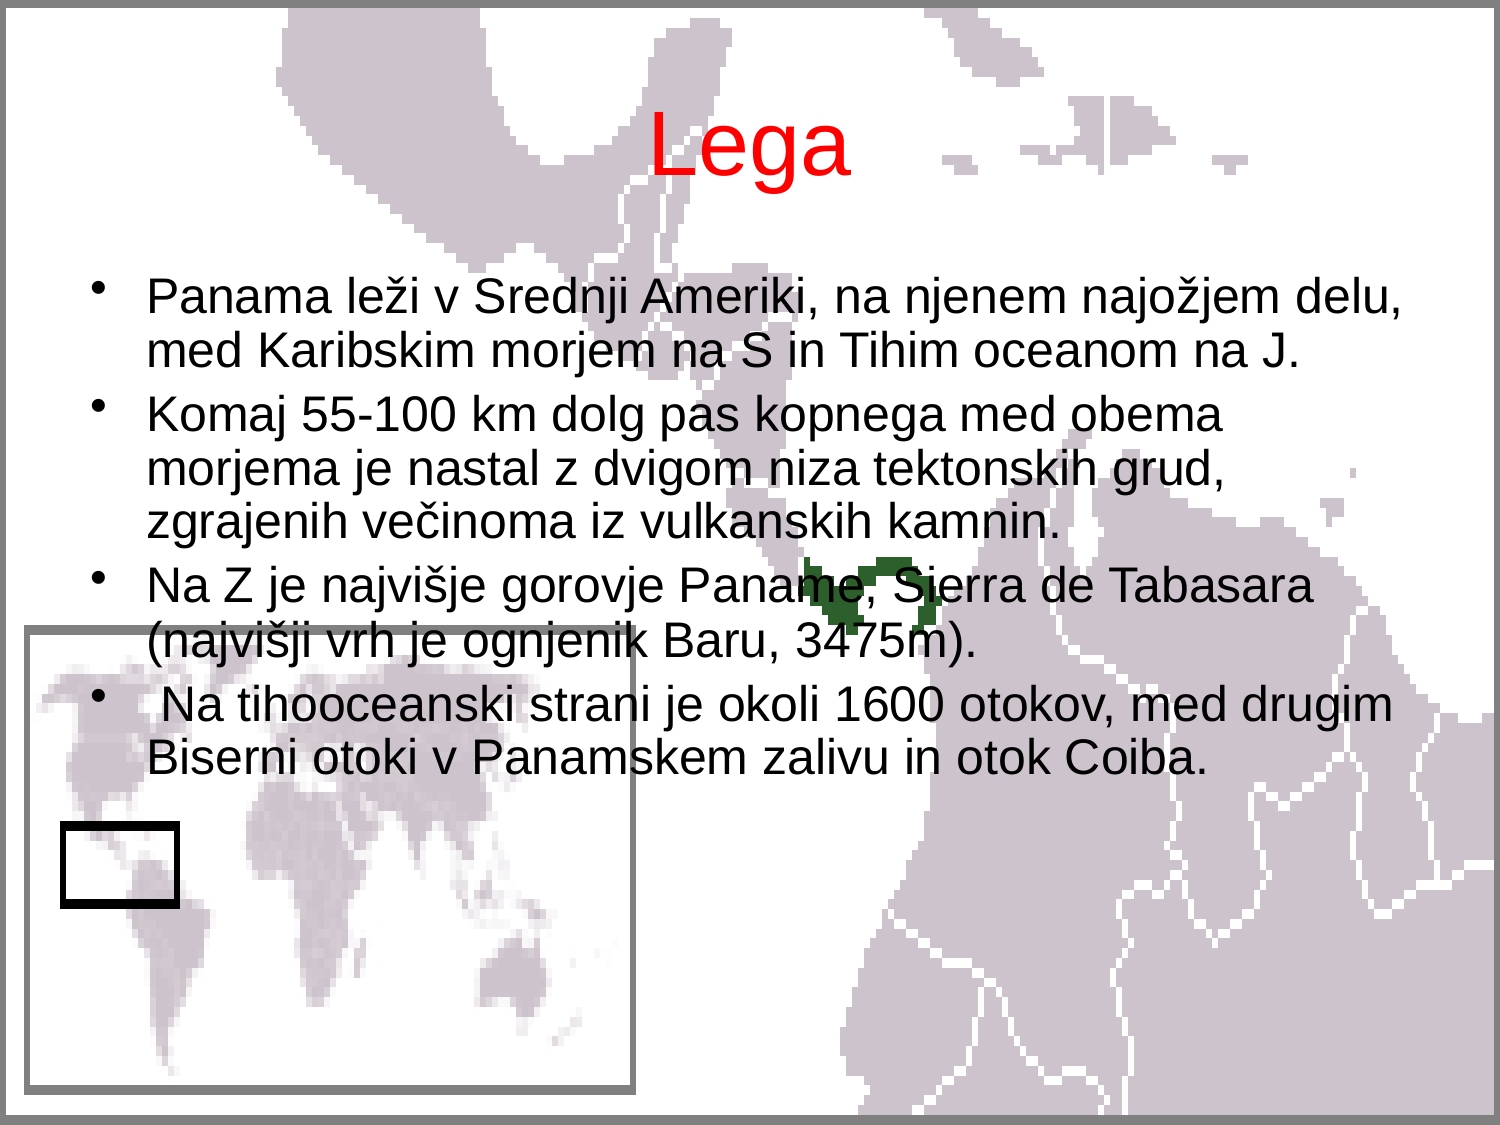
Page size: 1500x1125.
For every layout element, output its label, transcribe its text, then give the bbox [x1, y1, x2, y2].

picture [0, 0, 1500, 1125]
list Panama leži v Srednji Ameriki, na njenem najožjem delu, med Karibskim morjem na S in Tihim oceanom na J. Komaj 55-100 km dolg pas kopnega med obema morjema je nastal z dvigom niza tektonskih grud, zgrajenih večinoma iz vulkanskih kamnin. Na Z je najvišje gorovje Paname, Sierra de Tabasara (najvišji vrh je ognjenik Baru, 3475m). Na tihooceanski strani je okoli 1600 otokov, med drugim Biserni otoki v Panamskem zalivu in otok Coiba. [75, 262, 1425, 811]
title Lega [75, 45, 1425, 233]
